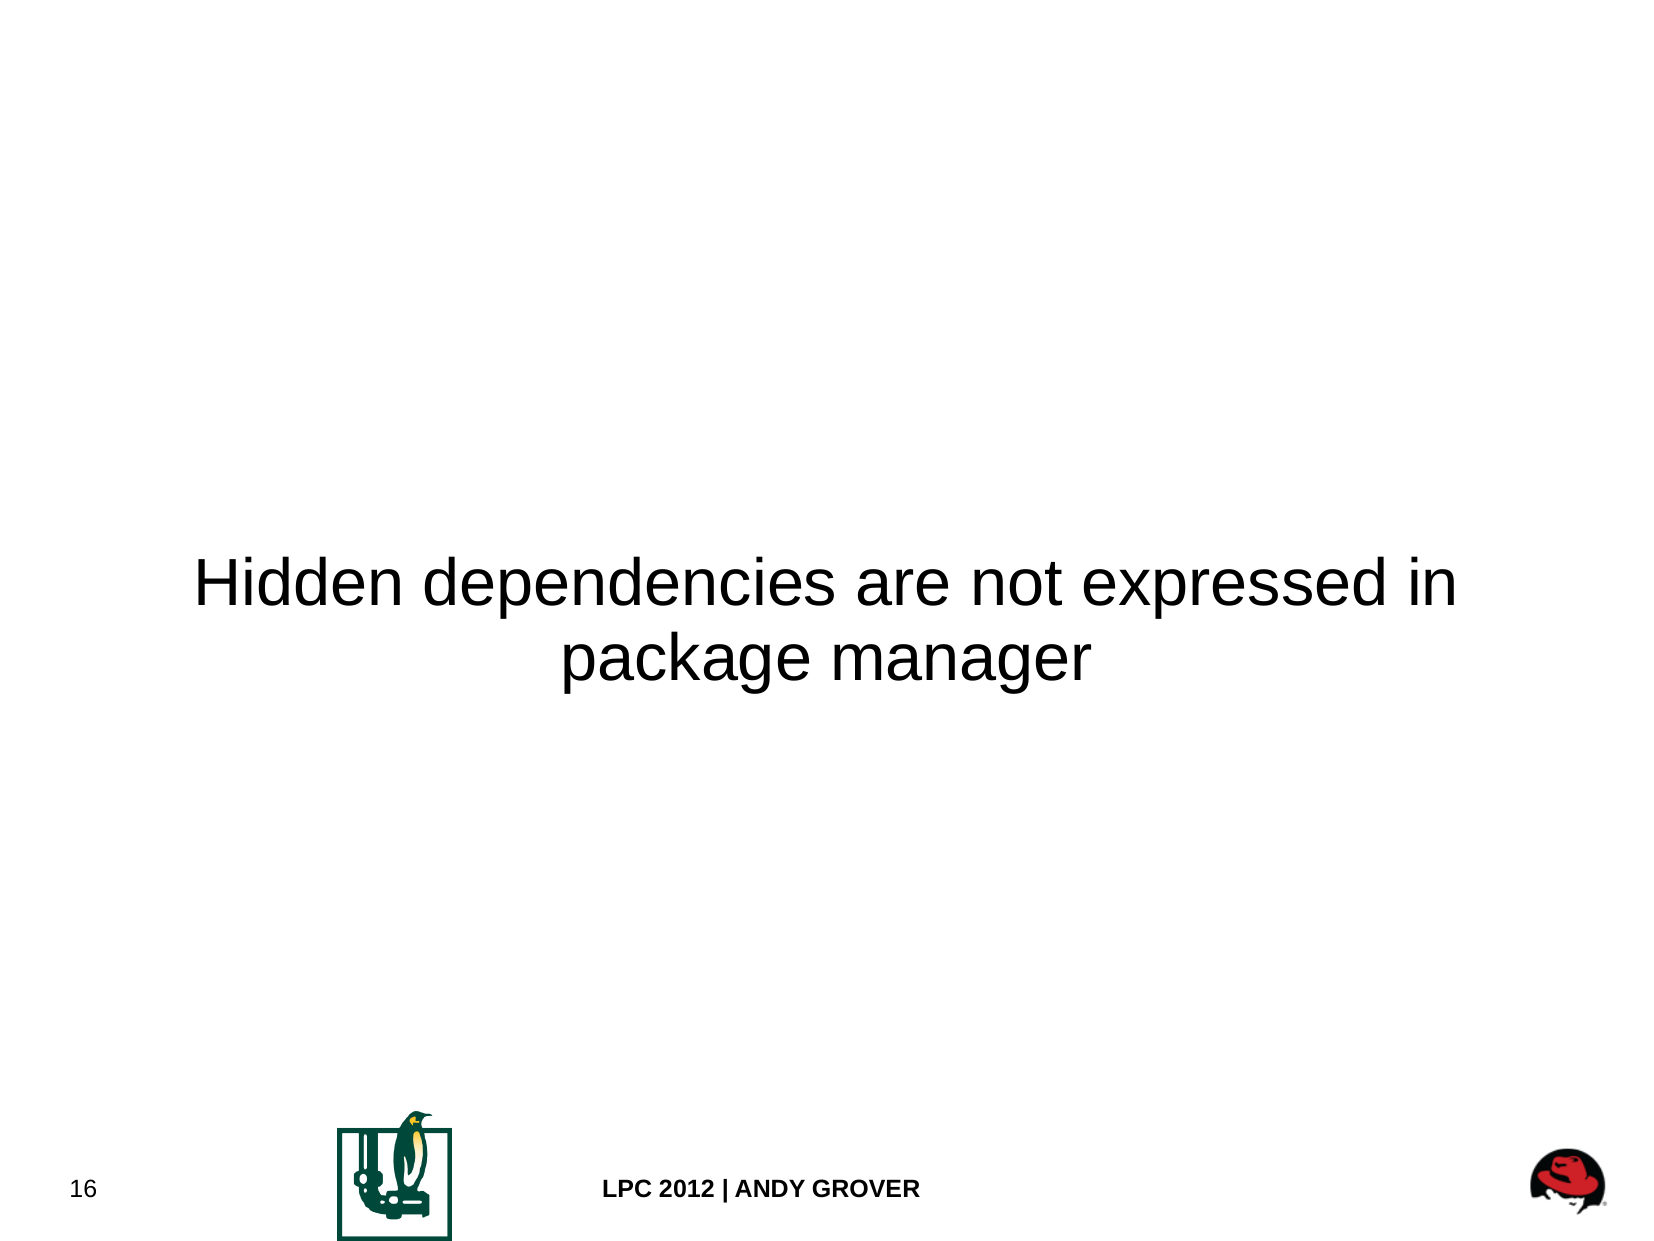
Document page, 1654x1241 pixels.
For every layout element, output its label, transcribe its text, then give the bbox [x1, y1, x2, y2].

subtitle Hidden dependencies are not expressed in package manager [82, 119, 1571, 1121]
picture [1529, 1146, 1613, 1224]
picture [337, 1121, 452, 1241]
